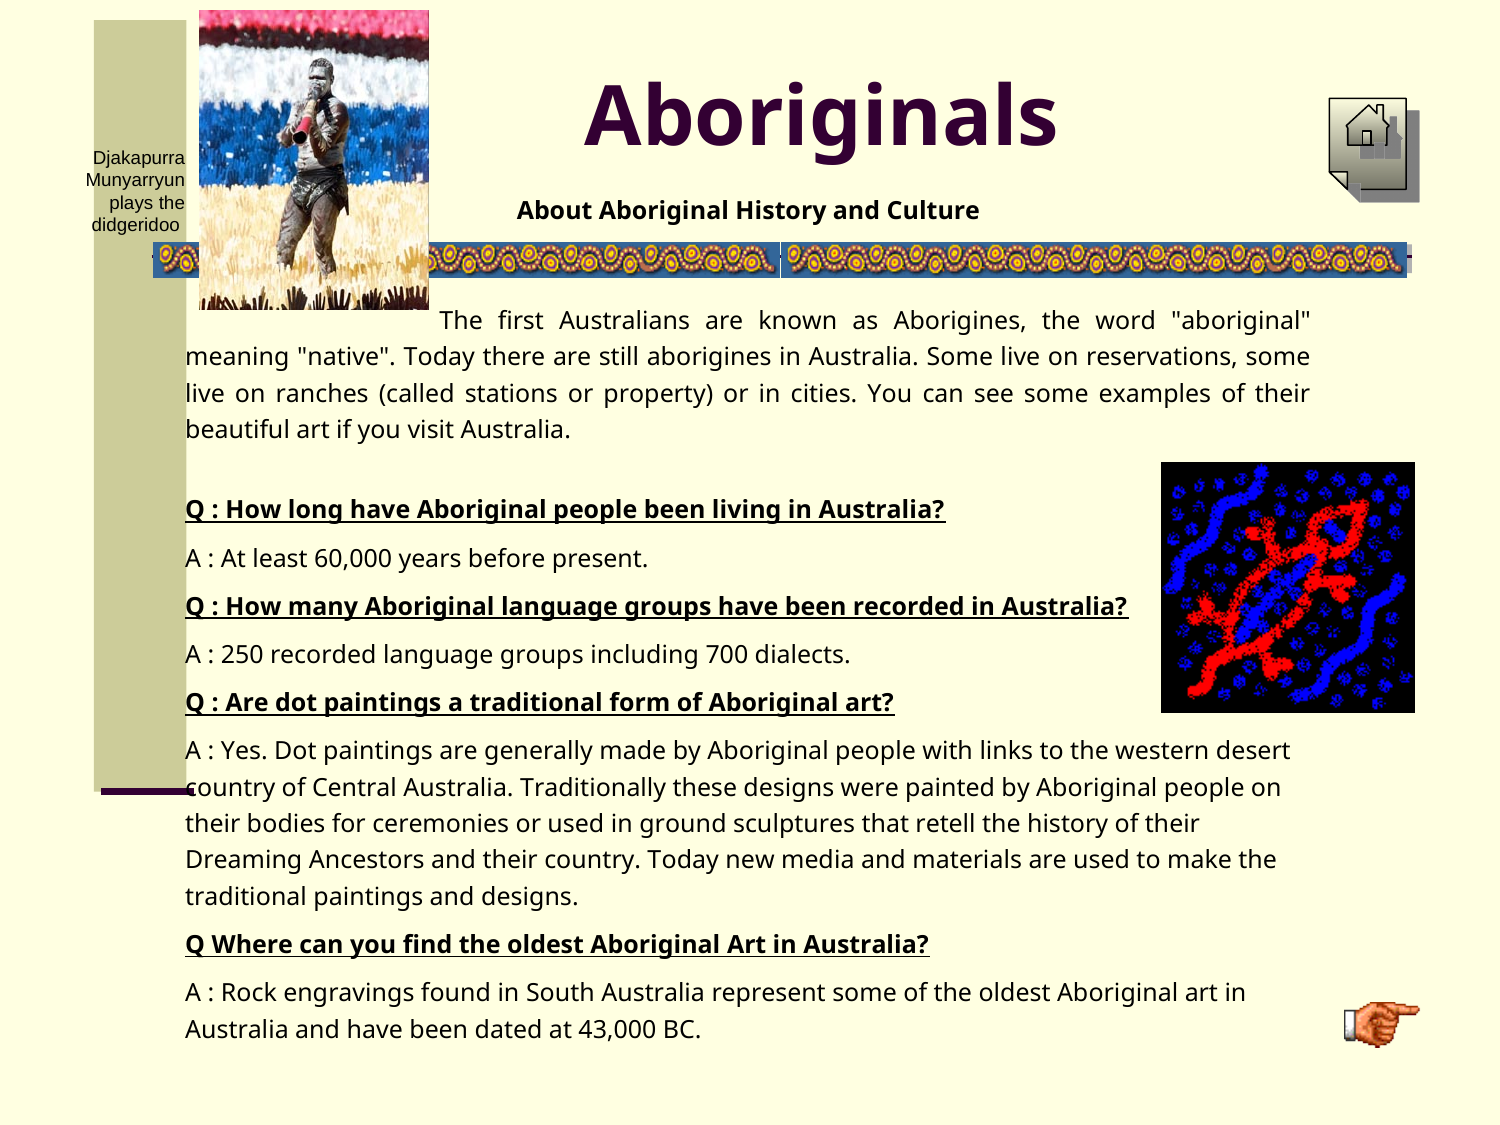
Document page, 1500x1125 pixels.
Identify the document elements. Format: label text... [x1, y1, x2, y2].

picture [1344, 1002, 1429, 1048]
picture [1161, 462, 1415, 713]
picture [781, 242, 1407, 278]
text_box Djakapurra Munyarryun plays the didgeridoo [77, 145, 186, 234]
text_box [1329, 98, 1407, 190]
text_box About Aboriginal History and Culture The first Australians are known as Aborigines, the word "aboriginal" meaning "native". Today there are still aborigines in Australia. Some live on reservations, some live on ranches (called stations or property) or in cities. You can see some examples of their beautiful art if you visit Australia. Q : How long have Aboriginal people been living in Australia? A : At least 60,000 years before present. Q : How many Aboriginal language groups have been recorded in Australia? A : 250 recorded language groups including 700 dialects. Q : Are dot paintings a traditional form of Aboriginal art? A : Yes. Dot paintings are generally made by Aboriginal people with links to the western desert country of Central Australia. Traditionally these designs were painted by Aboriginal people on their bodies for ceremonies or used in ground sculptures that retell the history of their Dreaming Ancestors and their country. Today new media and materials are used to make the traditional paintings and designs. Q Where can you find the oldest Aboriginal Art in Australia? A : Rock engravings found in South Australia represent some of the oldest Aboriginal art in Australia and have been dated at 43,000 BC. [185, 190, 1313, 1103]
title Aboriginals [429, 48, 1412, 181]
picture [153, 10, 780, 310]
